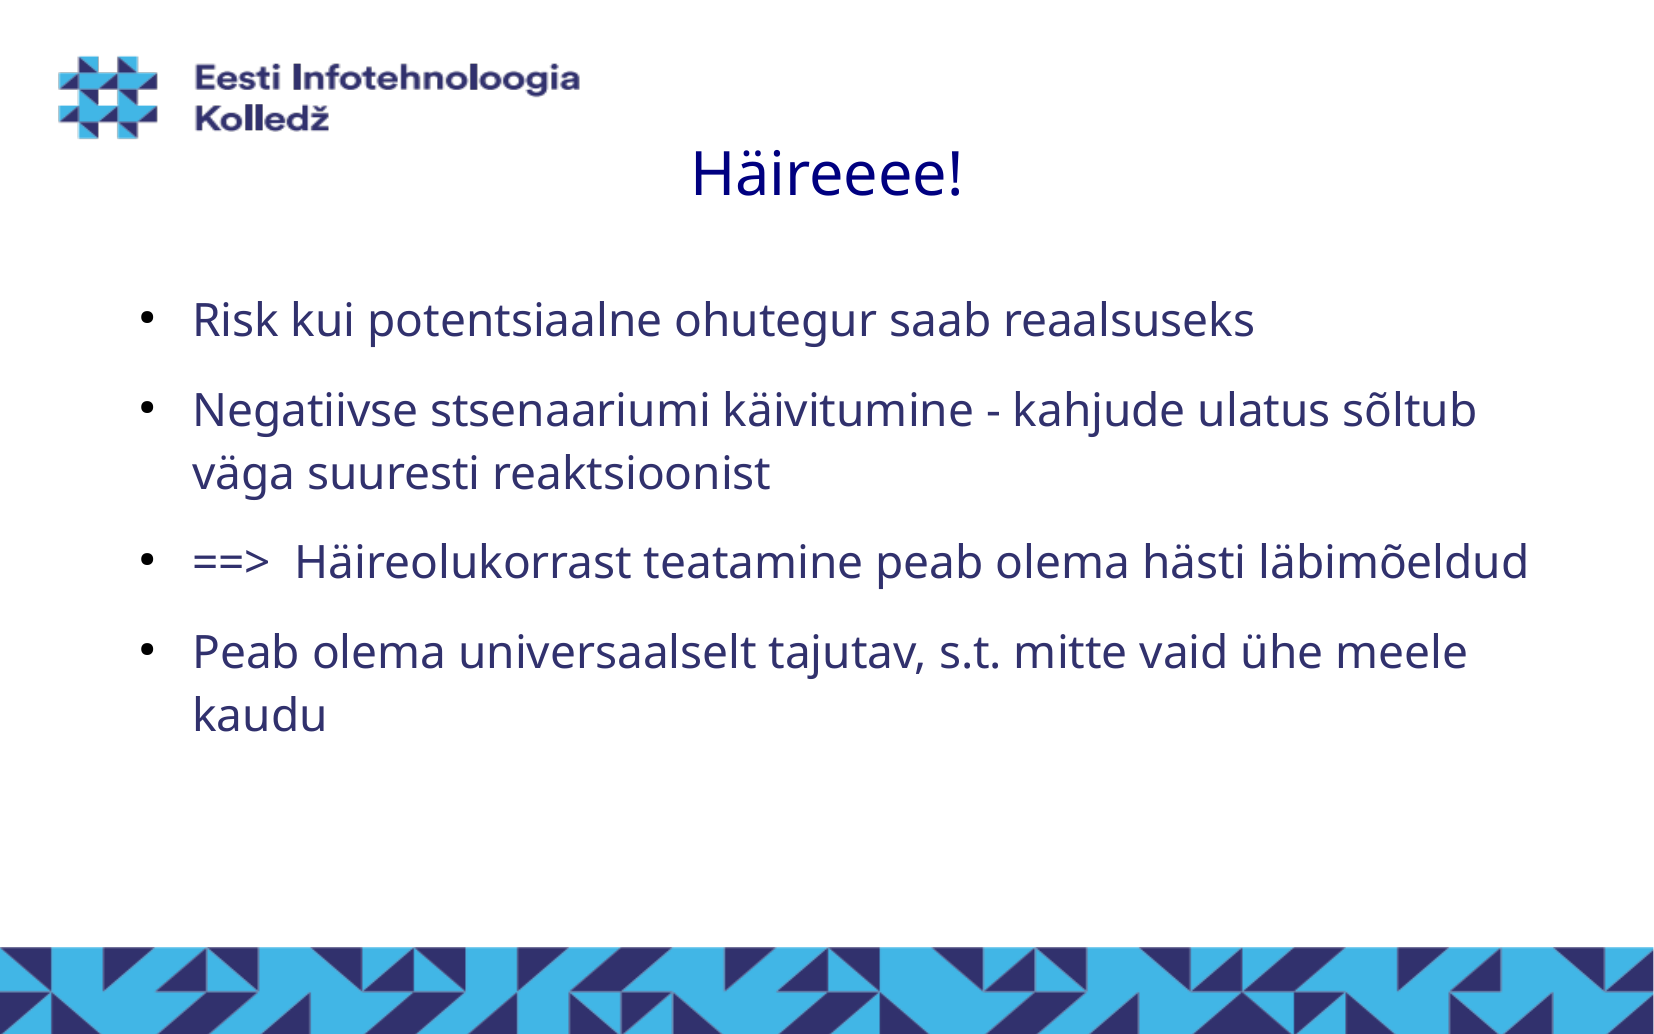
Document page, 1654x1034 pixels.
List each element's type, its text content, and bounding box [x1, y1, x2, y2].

list Risk kui potentsiaalne ohutegur saab reaalsuseks Negatiivse stsenaariumi käivitumine - kahjude ulatus sõltub väga suuresti reaktsioonist ==> Häireolukorrast teatamine peab olema hästi läbimõeldud Peab olema universaalselt tajutav, s.t. mitte vaid ühe meele kaudu [121, 287, 1533, 943]
title Häireeee! [121, 85, 1533, 258]
